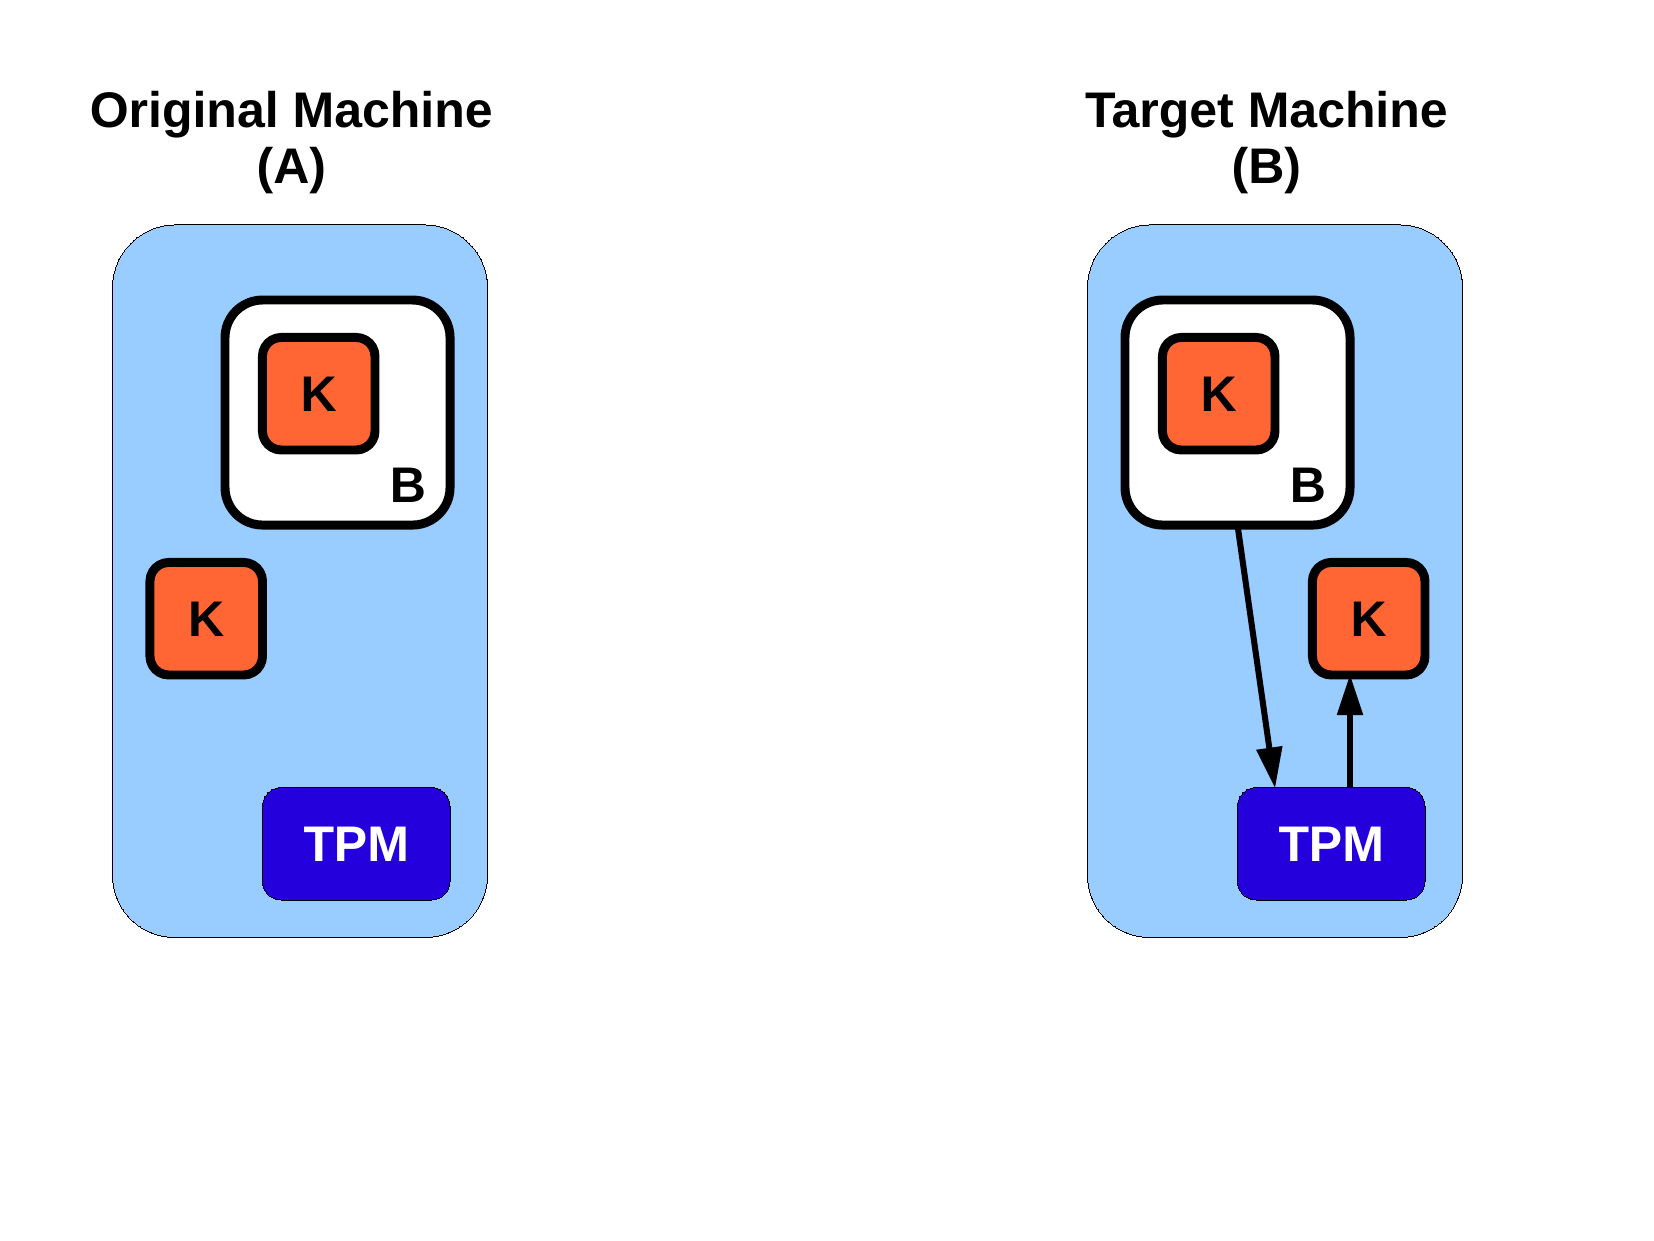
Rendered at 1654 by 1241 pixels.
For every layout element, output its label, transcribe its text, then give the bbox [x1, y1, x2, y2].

text_box Original Machine (A) [75, 75, 508, 244]
text_box Target Machine (B) [1050, 75, 1483, 202]
text_box TPM [262, 787, 451, 901]
text_box B [375, 450, 451, 526]
text_box TPM [1237, 787, 1426, 901]
text_box B [1275, 450, 1351, 526]
text_box [112, 224, 488, 938]
text_box K [149, 562, 263, 676]
text_box [1087, 224, 1463, 938]
text_box K [1162, 337, 1276, 451]
text_box K [262, 337, 376, 451]
text_box K [1312, 562, 1426, 676]
